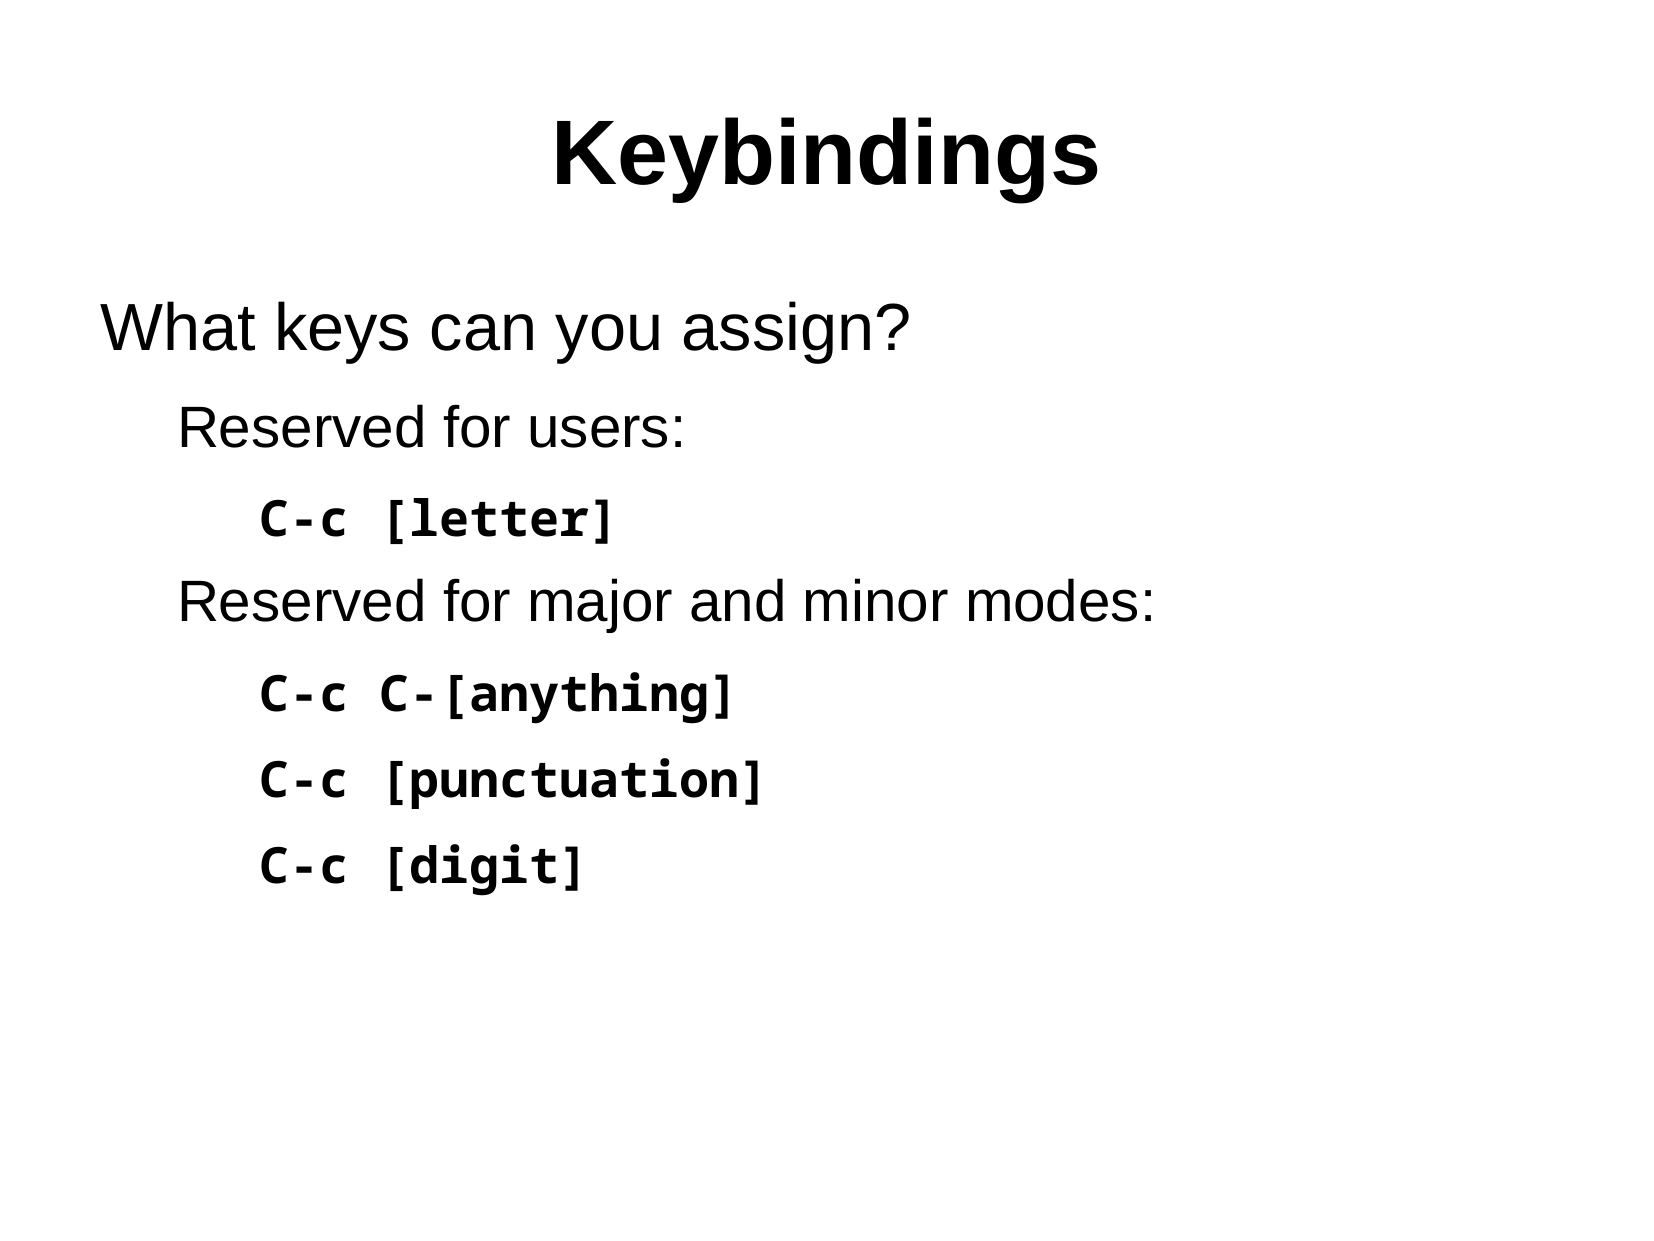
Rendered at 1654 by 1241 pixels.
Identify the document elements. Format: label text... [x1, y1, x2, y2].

list What keys can you assign? Reserved for users: C-c [letter] Reserved for major and minor modes: C-c C-[anything] C-c [punctuation] C-c [digit] [82, 290, 1571, 1094]
title Keybindings [82, 56, 1571, 250]
